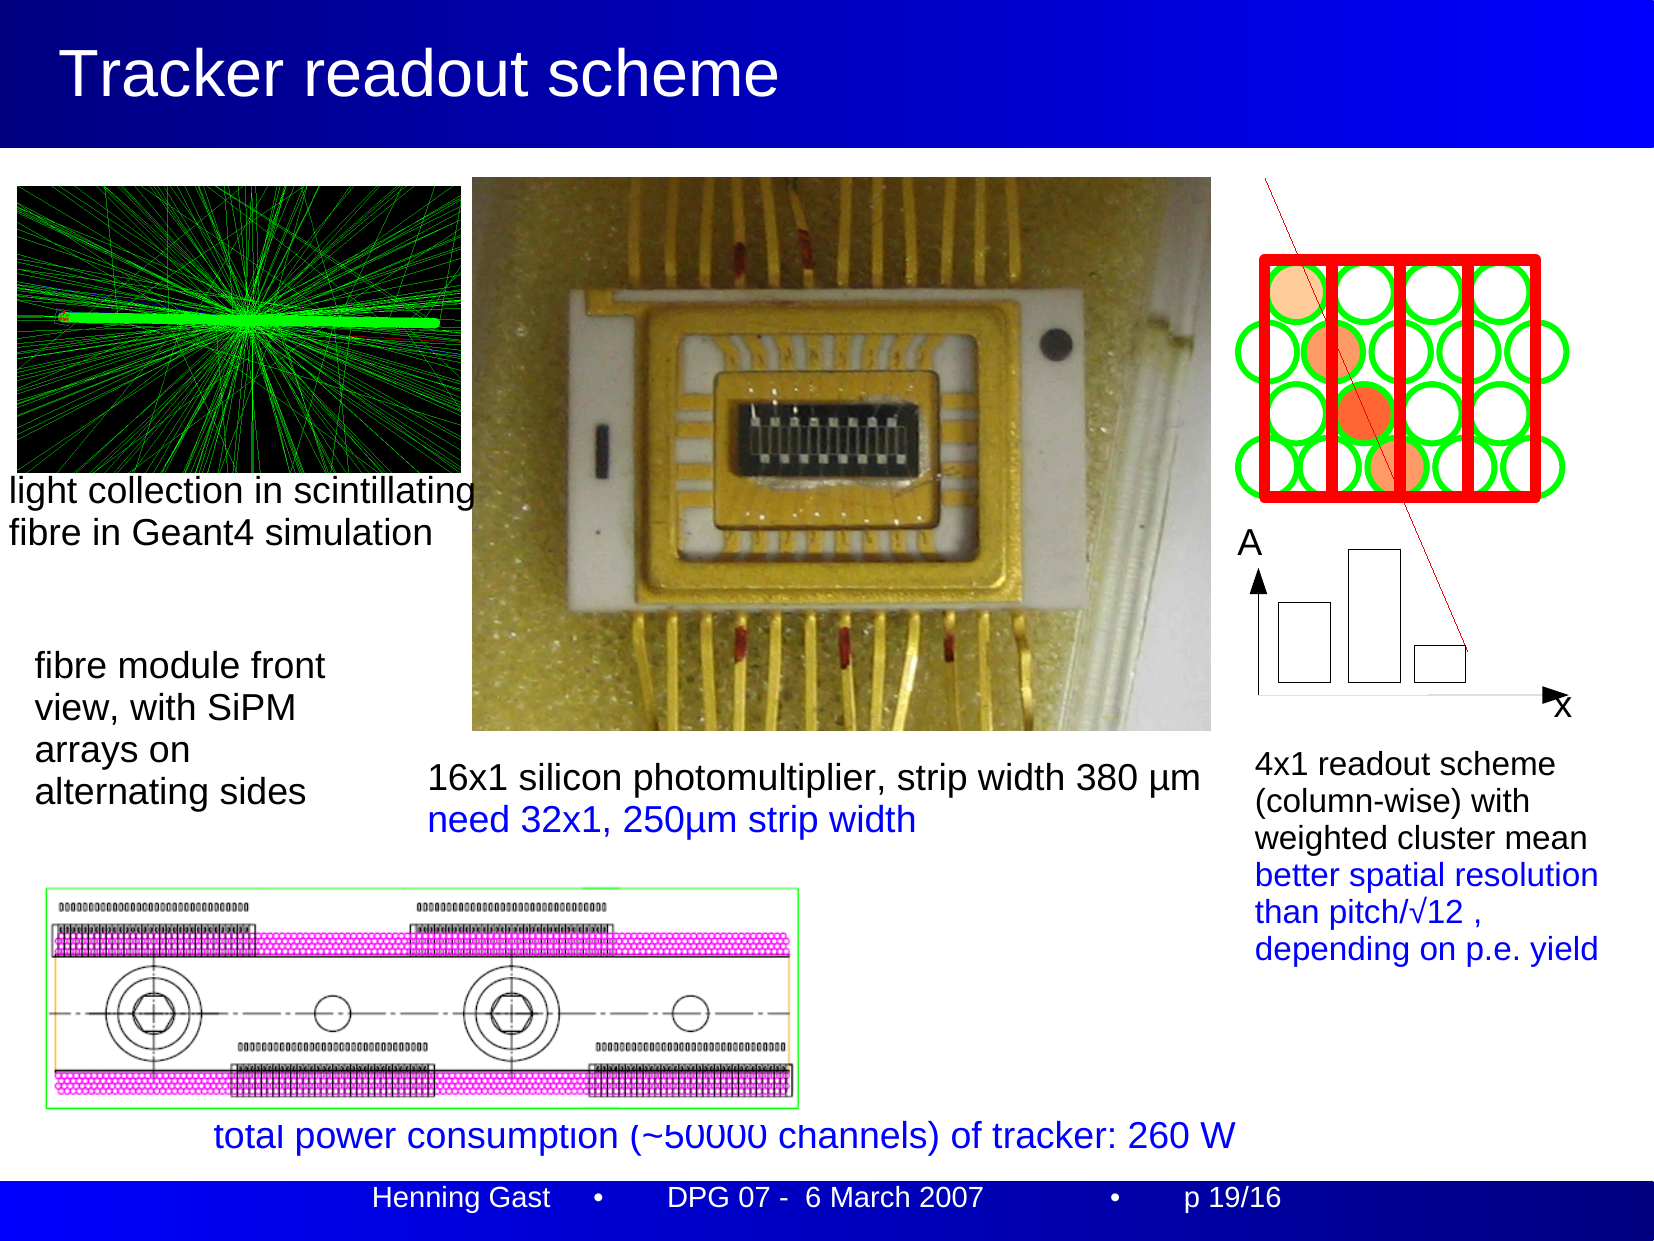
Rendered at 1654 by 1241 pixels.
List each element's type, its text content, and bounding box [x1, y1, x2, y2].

text_box 4x1 readout scheme (column-wise) with weighted cluster mean better spatial resolution than pitch/√12 , depending on p.e. yield [1240, 738, 1654, 1050]
text_box [1503, 437, 1530, 491]
text_box [1270, 322, 1298, 382]
text_box [1406, 439, 1427, 491]
text_box [1406, 384, 1462, 444]
text_box x [1538, 676, 1601, 738]
text_box [1270, 266, 1326, 323]
text_box [1238, 438, 1259, 496]
text_box [1541, 438, 1563, 496]
text_box [1338, 439, 1359, 491]
text_box [1303, 323, 1326, 381]
text_box [1507, 323, 1530, 381]
text_box [1406, 322, 1431, 382]
text_box 16x1 silicon photomultiplier, strip width 380 µm need 32x1, 250µm strip width [412, 748, 1235, 916]
text_box [1474, 439, 1495, 491]
text_box [1406, 266, 1462, 323]
text_box fibre module front view, with SiPM arrays on alternating sides [19, 637, 376, 876]
text_box [1348, 549, 1401, 683]
text_box [1278, 602, 1331, 683]
title Tracker readout scheme [0, 0, 1654, 148]
text_box [1237, 323, 1259, 381]
text_box [1414, 645, 1466, 683]
text_box [1435, 437, 1462, 491]
text_box total power consumption (~50000 channels) of tracker: 260 W [198, 1107, 1498, 1178]
text_box light collection in scintillating fibre in Geant4 simulation [0, 461, 508, 588]
text_box A [1222, 514, 1285, 585]
text_box [1371, 323, 1394, 381]
text_box [1270, 384, 1326, 491]
text_box [1338, 322, 1363, 382]
text_box [1474, 384, 1530, 444]
picture [472, 177, 1211, 731]
picture [37, 878, 808, 1126]
text_box [1338, 384, 1394, 444]
text_box [1338, 266, 1394, 322]
text_box [1299, 437, 1326, 491]
text_box [1439, 323, 1462, 381]
text_box [1474, 266, 1530, 322]
picture [17, 186, 461, 461]
text_box [1367, 437, 1394, 491]
text_box [1474, 323, 1499, 382]
text_box [1541, 322, 1567, 382]
